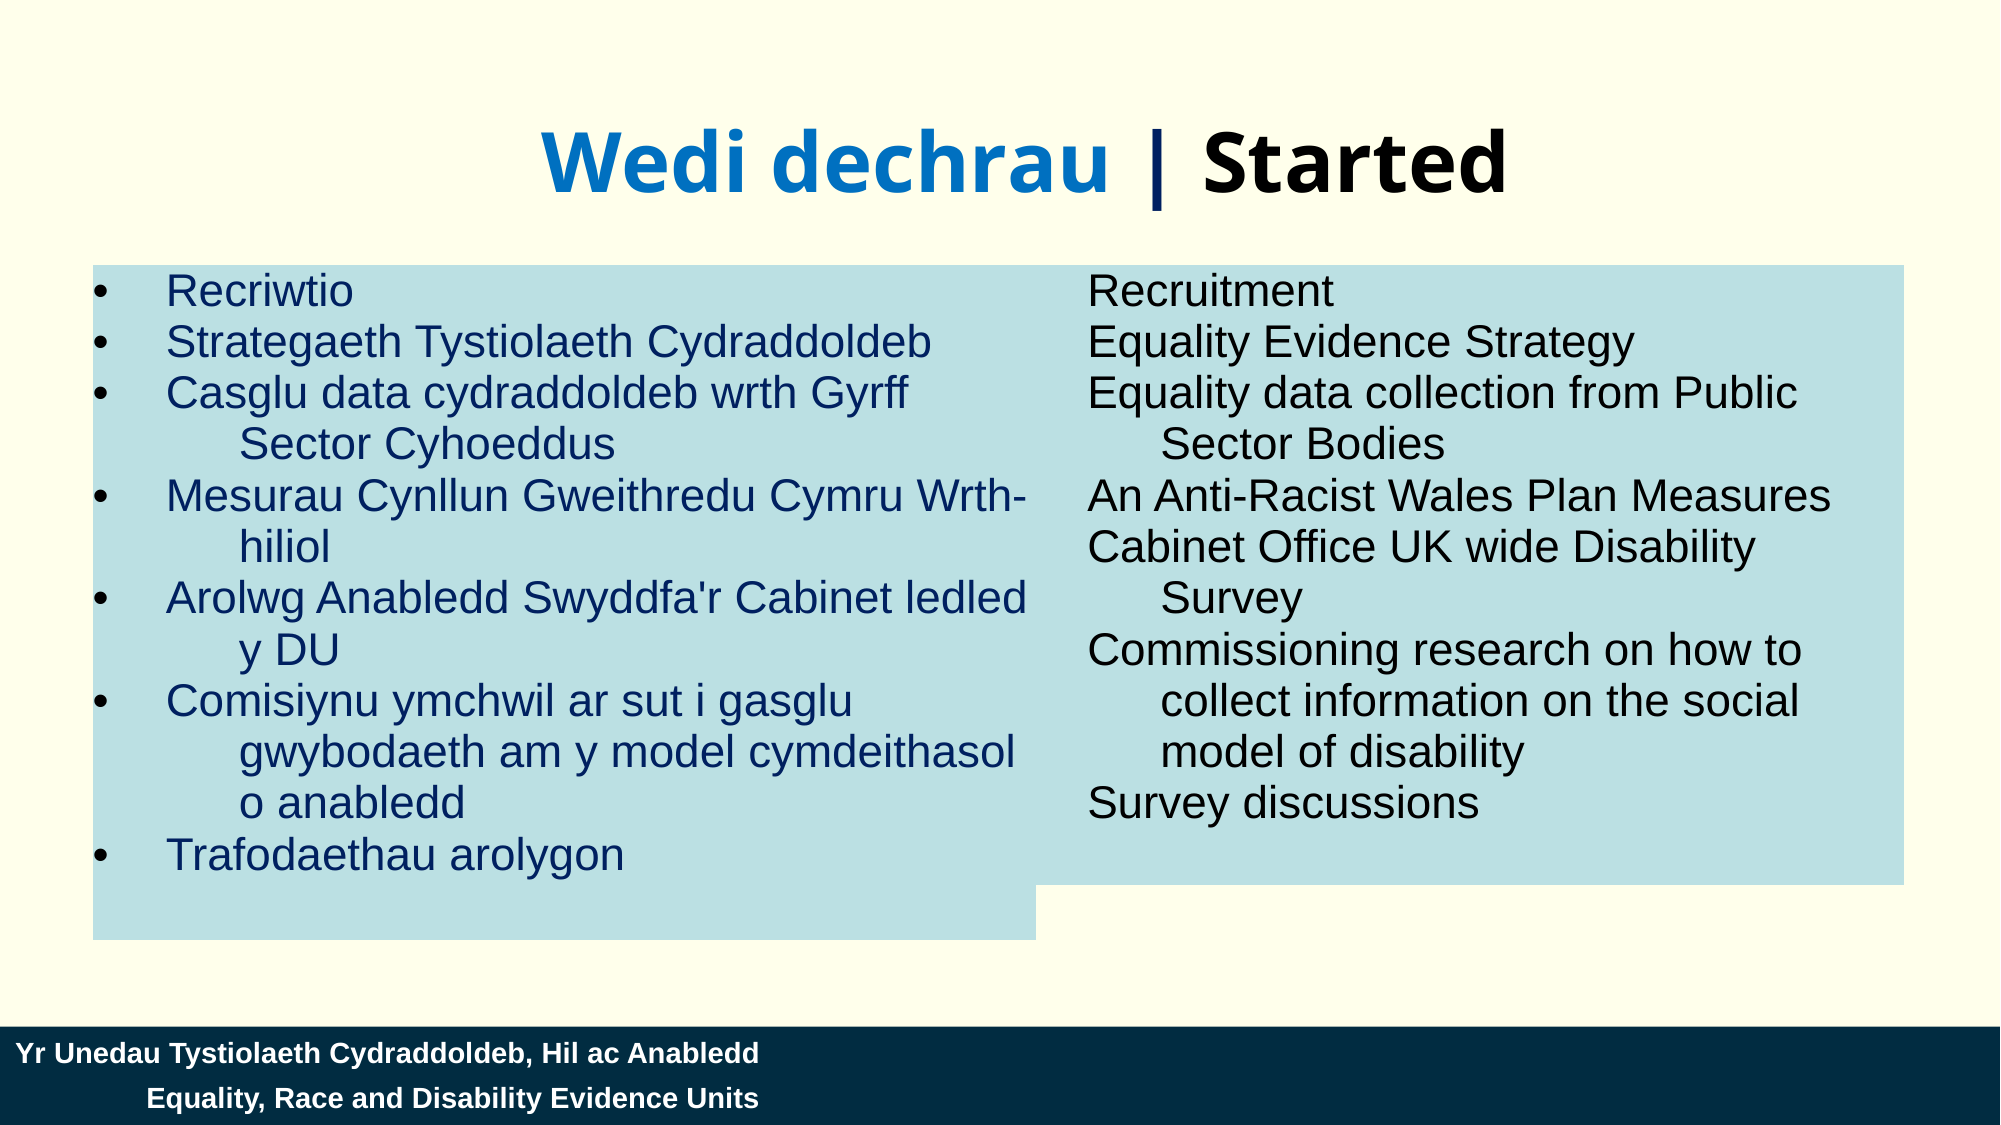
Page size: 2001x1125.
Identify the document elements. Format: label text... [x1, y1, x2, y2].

table_header Recriwtio Strategaeth Tystiolaeth Cydraddoldeb Casglu data cydraddoldeb wrth Gyrff Sector Cyhoeddus Mesurau Cynllun Gweithredu Cymru Wrth-hiliol Arolwg Anabledd Swyddfa'r Cabinet ledled y DU Comisiynu ymchwil ar sut i gasglu gwybodaeth am y model cymdeithasol o anabledd Trafodaethau arolygon [93, 265, 1036, 940]
text_box Yr Unedau Tystiolaeth Cydraddoldeb, Hil ac Anabledd Equality, Race and Disability Evidence Units [0, 1026, 2000, 1125]
text_box Wedi dechrau | Started [376, 101, 1625, 254]
table_header Recruitment Equality Evidence Strategy Equality data collection from Public Sector Bodies An Anti-Racist Wales Plan Measures Cabinet Office UK wide Disability Survey Commissioning research on how to collect information on the social model of disability Survey discussions [1036, 265, 1904, 885]
